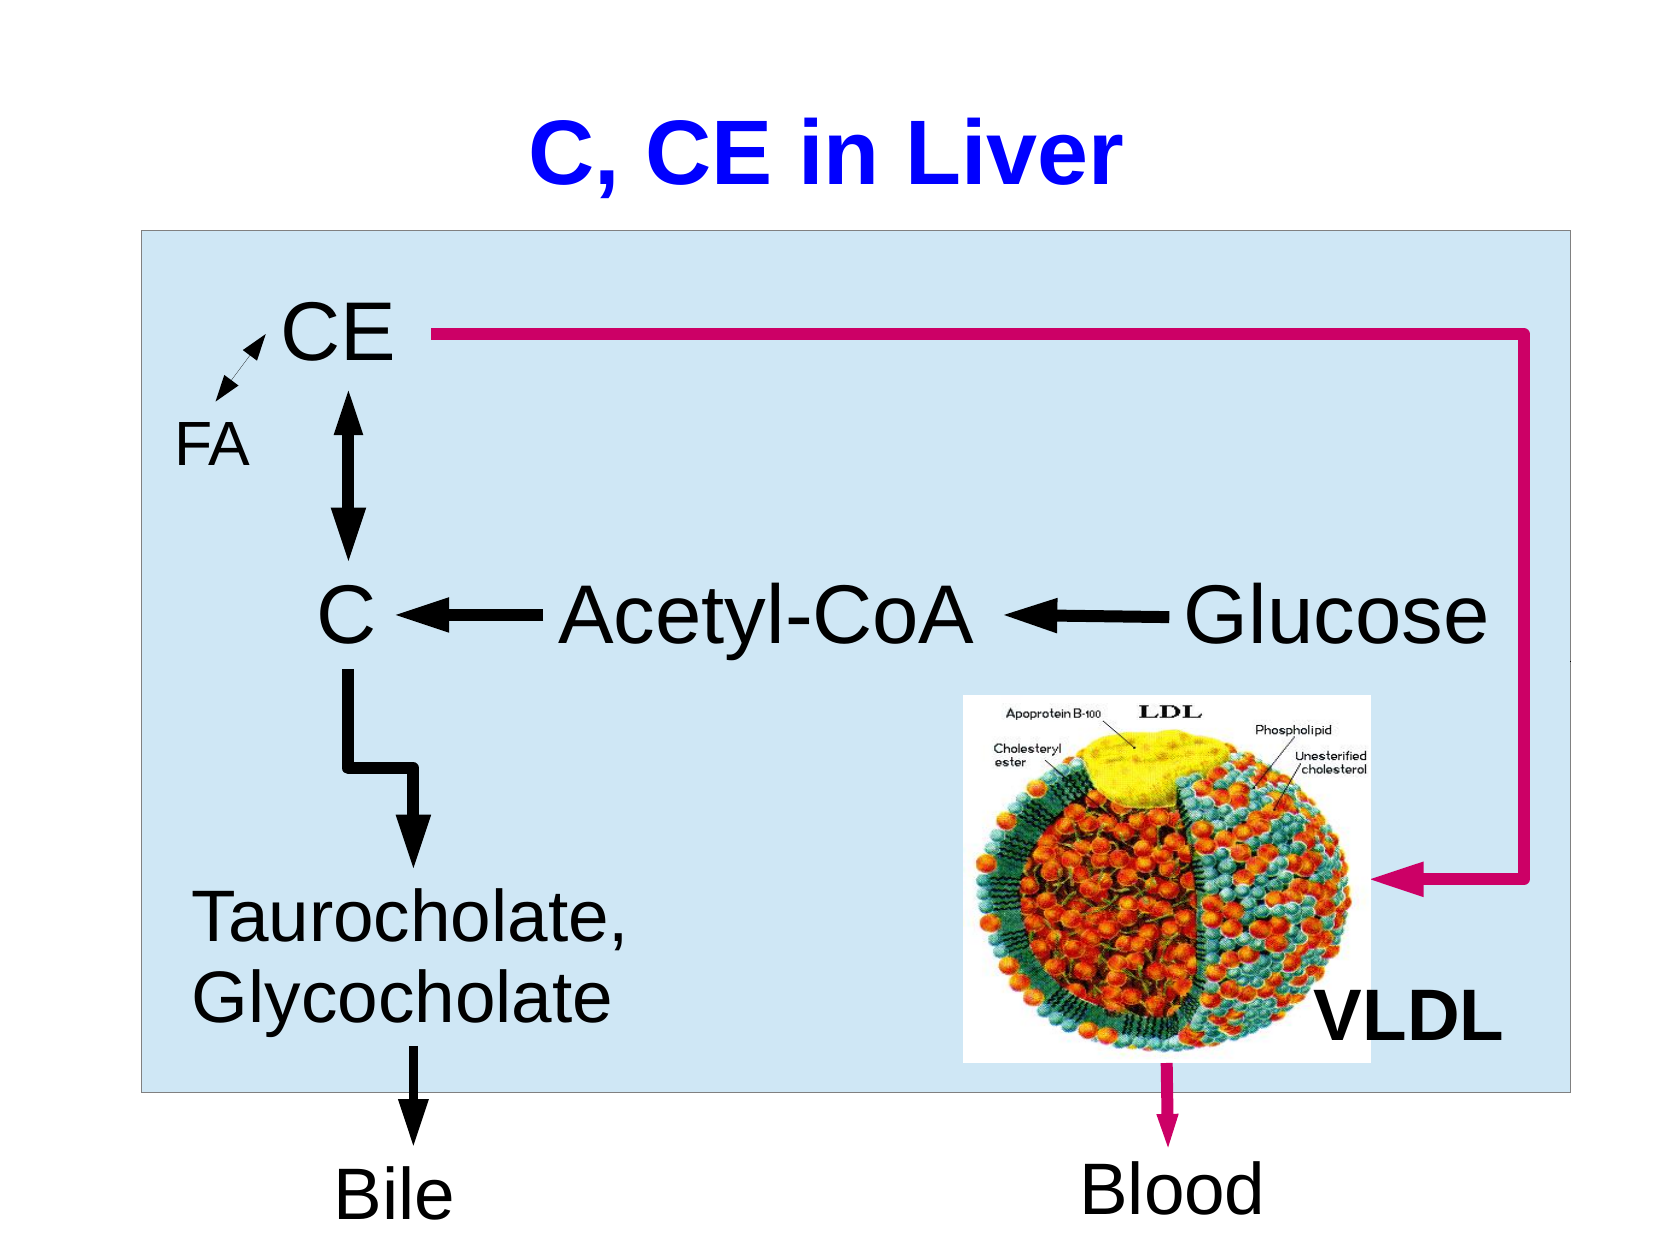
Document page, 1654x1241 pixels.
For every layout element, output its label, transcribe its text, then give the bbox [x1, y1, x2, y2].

title C, CE in Liver [82, 49, 1571, 257]
text_box [349, 340, 1518, 614]
text_box FA [159, 401, 272, 510]
text_box CE [265, 277, 432, 391]
text_box [354, 616, 1518, 1093]
text_box Blood [1062, 1139, 1359, 1240]
text_box VLDL [1299, 966, 1571, 1075]
text_box [1173, 1063, 1571, 1093]
text_box Acetyl-CoA [543, 561, 1004, 669]
text_box C [301, 561, 396, 669]
text_box [141, 230, 1571, 1093]
text_box Bile [318, 1145, 508, 1241]
text_box Glucose [1169, 561, 1518, 674]
picture [963, 695, 1371, 1063]
text_box Taurocholate, Glycocholate [177, 868, 650, 1046]
